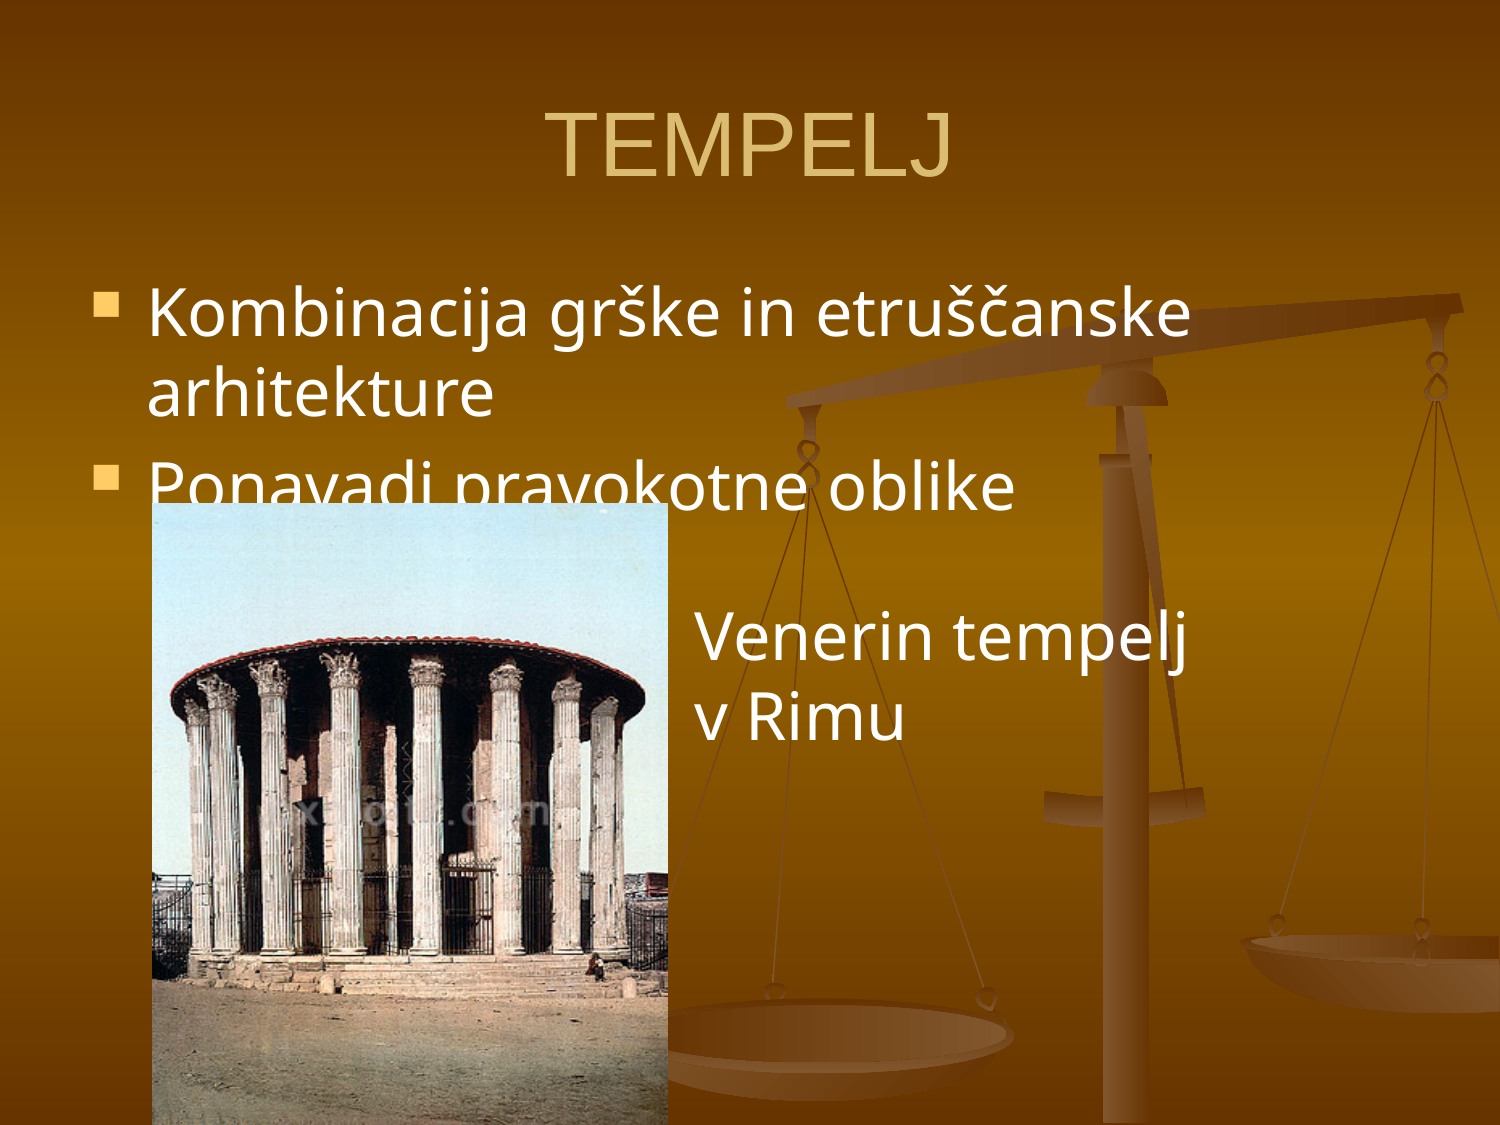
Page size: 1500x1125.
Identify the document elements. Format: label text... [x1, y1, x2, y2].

title TEMPELJ [75, 45, 1425, 234]
text_box Venerin tempelj v Rimu [679, 585, 1219, 761]
list Kombinacija grške in etruščanske arhitekture Ponavadi pravokotne oblike [75, 262, 1425, 1006]
picture [152, 503, 668, 1125]
